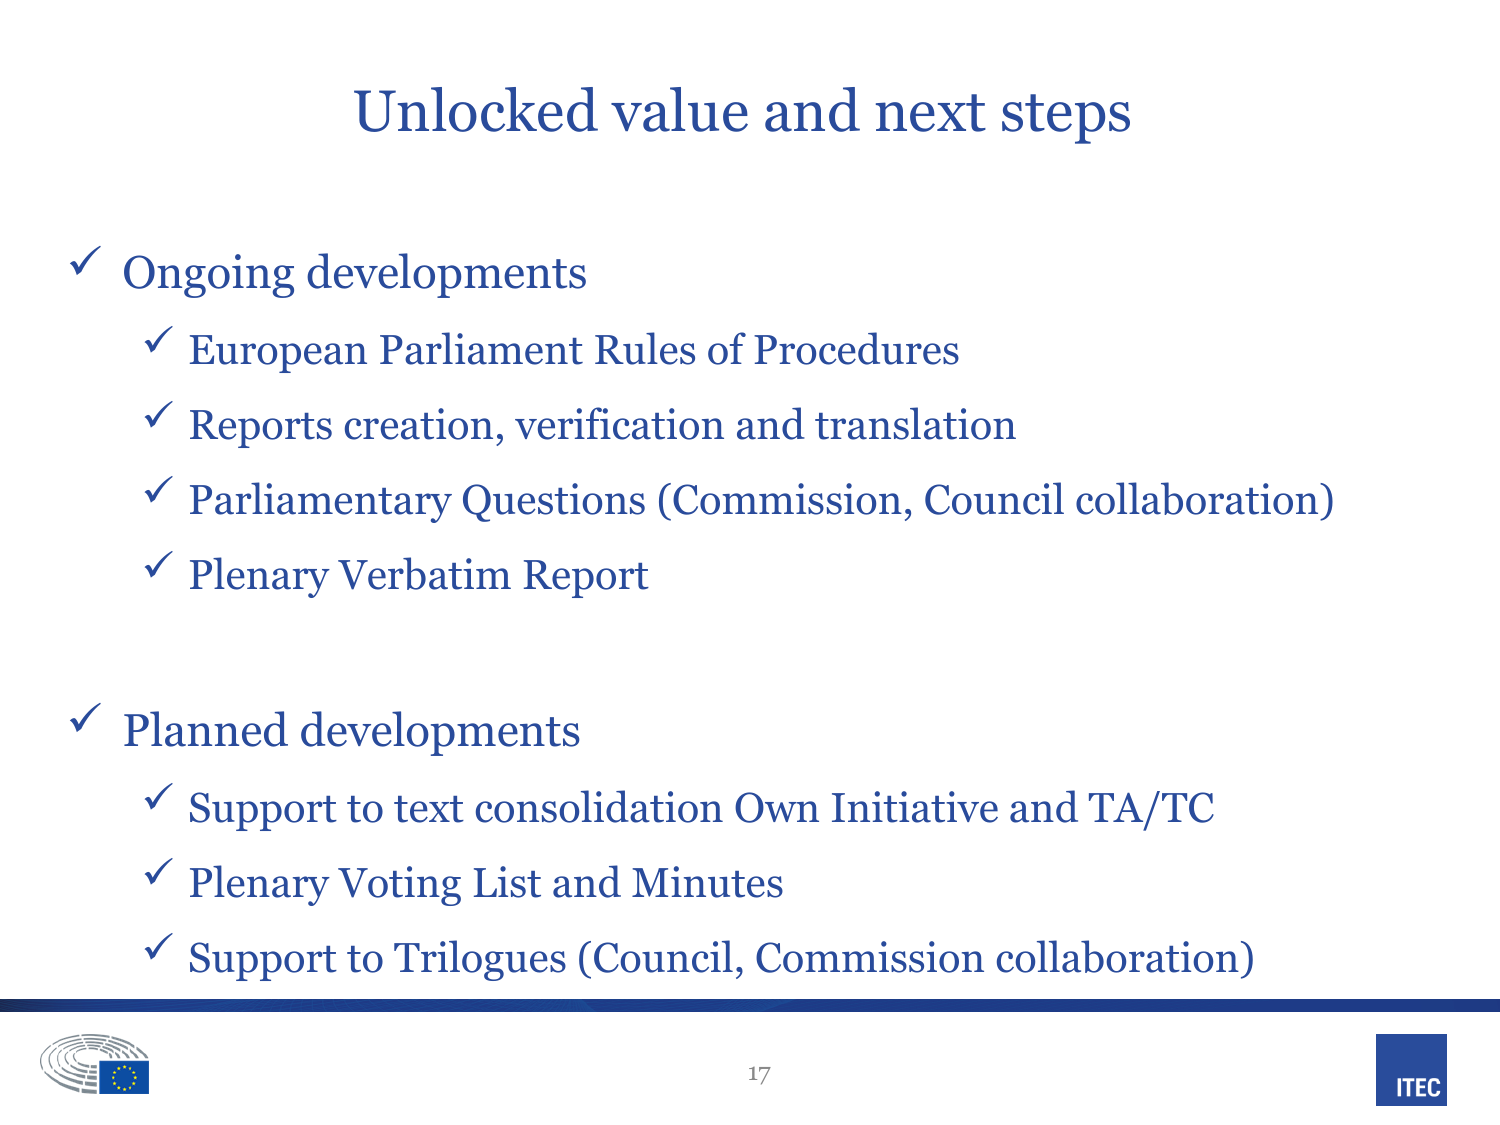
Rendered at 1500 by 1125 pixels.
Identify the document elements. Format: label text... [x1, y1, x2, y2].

picture [1376, 1034, 1447, 1106]
title Unlocked value and next steps [26, 66, 1459, 149]
text_box Ongoing developments European Parliament Rules of Procedures Reports creation, verification and translation Parliamentary Questions (Commission, Council collaboration) Plenary Verbatim Report Planned developments Support to text consolidation Own Initiative and TA/TC Plenary Voting List and Minutes Support to Trilogues (Council, Commission collaboration) [51, 208, 1459, 929]
picture [40, 1034, 149, 1094]
picture [0, 999, 1500, 1012]
